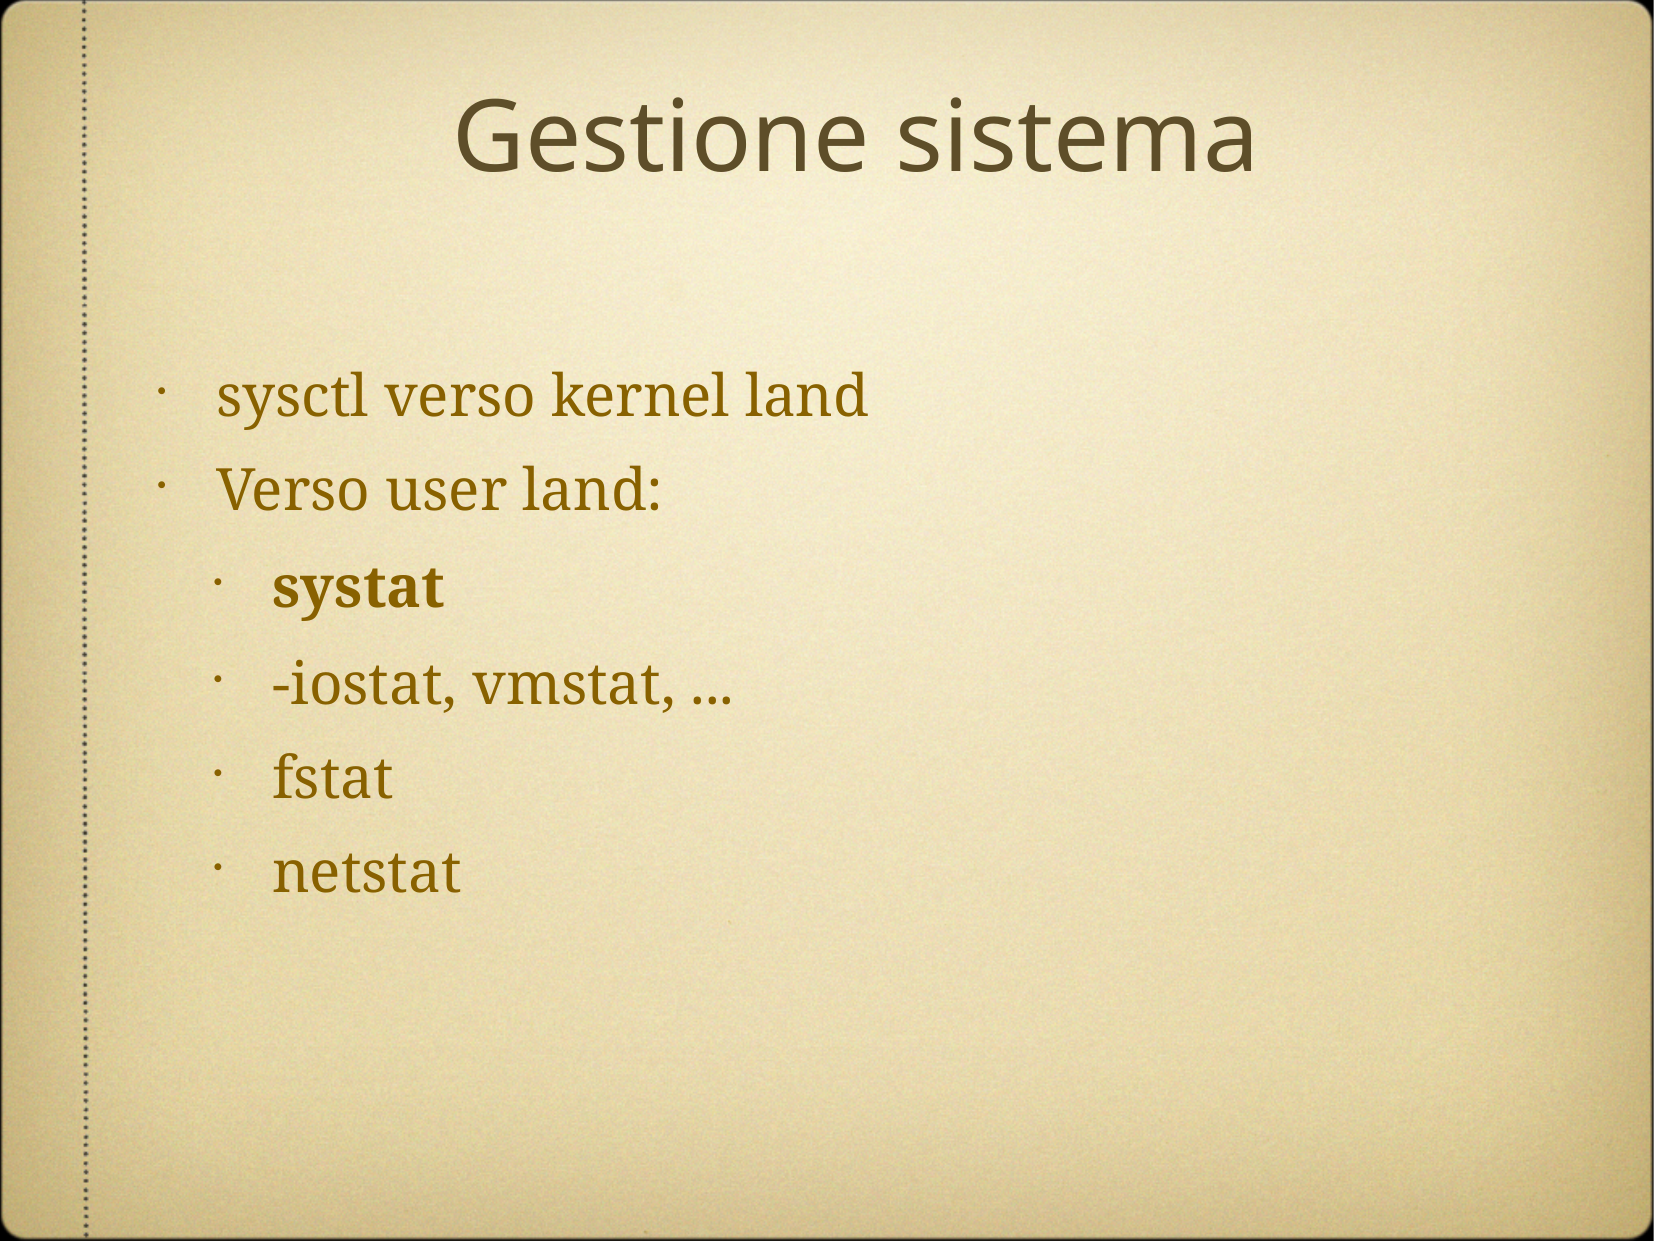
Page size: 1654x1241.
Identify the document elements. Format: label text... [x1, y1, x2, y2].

picture [0, 0, 1654, 1241]
list sysctl verso kernel land Verso user land: systat -iostat, vmstat, ... fstat netstat [121, 354, 1612, 1173]
title Gestione sistema [118, 0, 1595, 265]
